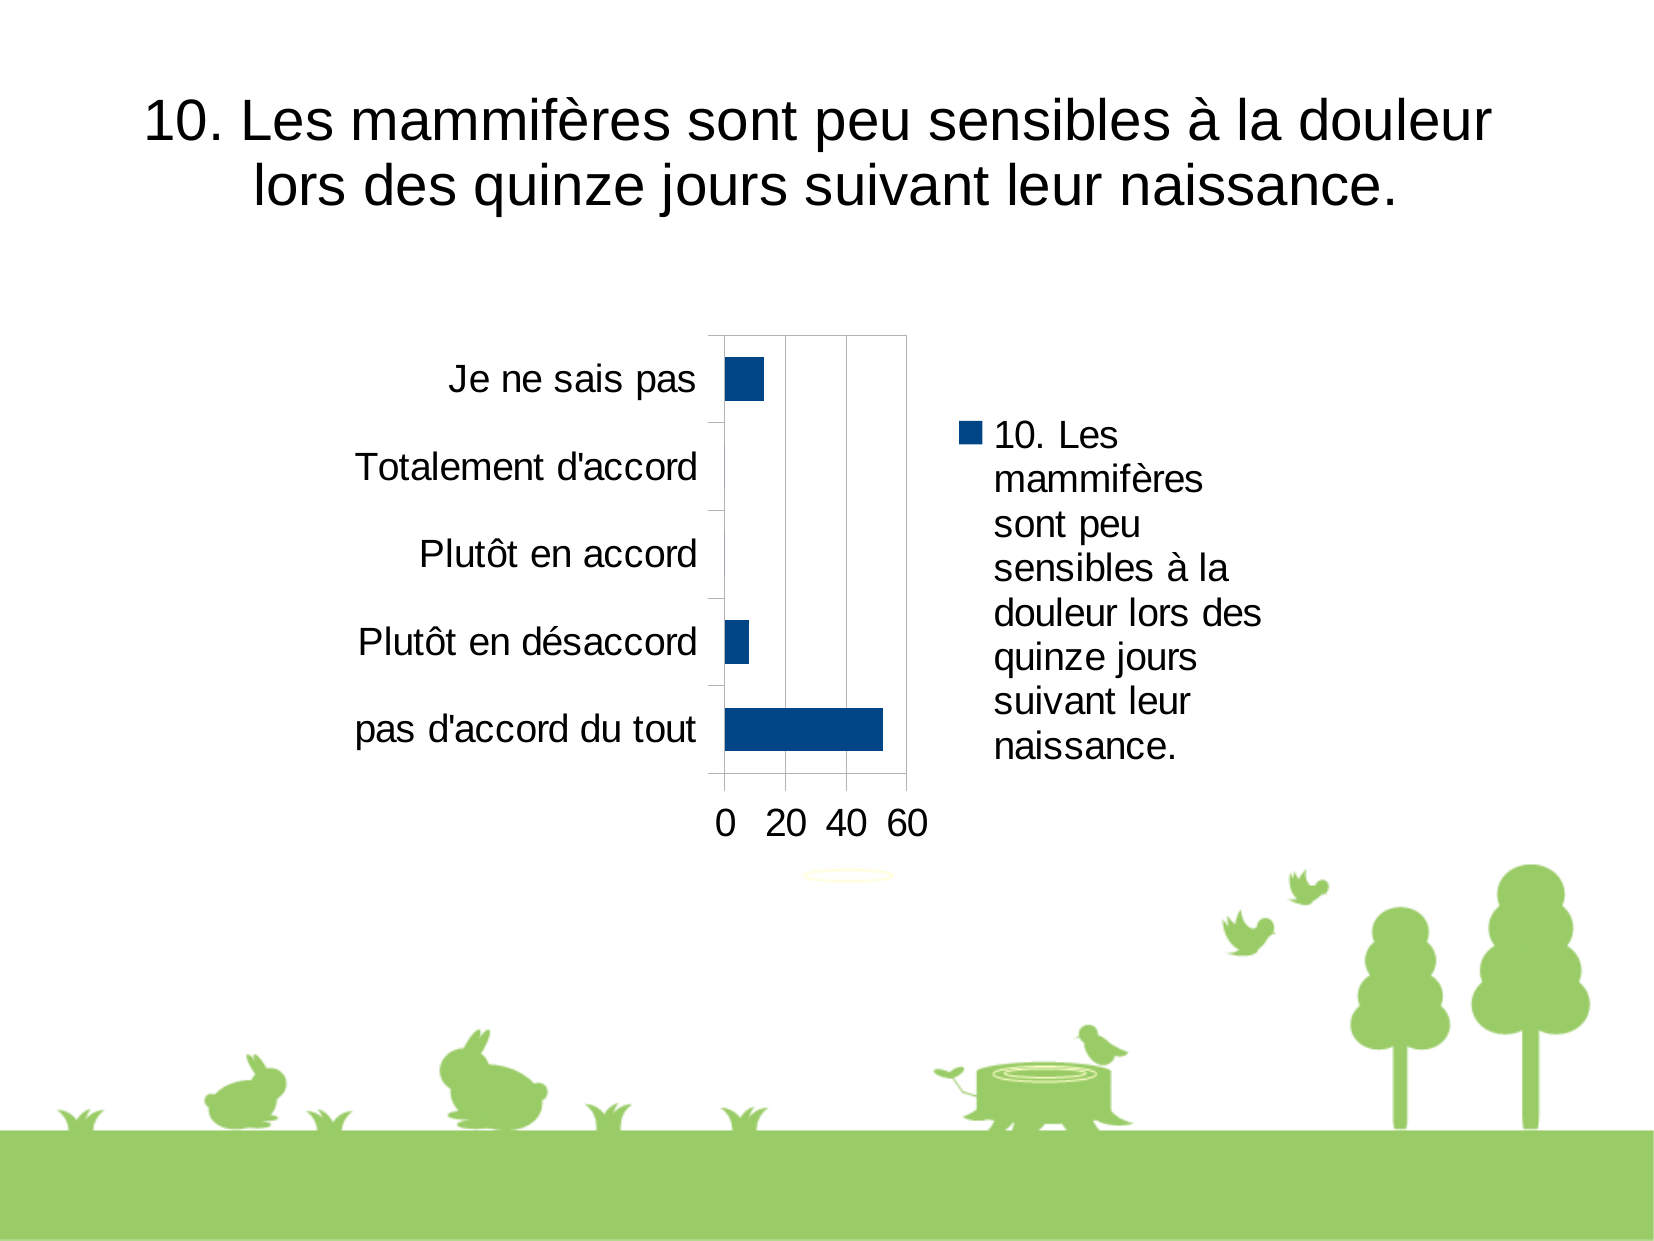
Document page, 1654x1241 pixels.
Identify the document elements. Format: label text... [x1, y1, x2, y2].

chart [354, 324, 1300, 857]
title 10. Les mammifères sont peu sensibles à la douleur lors des quinze jours suivant leur naissance. [82, 49, 1571, 257]
picture [0, 0, 1654, 1241]
